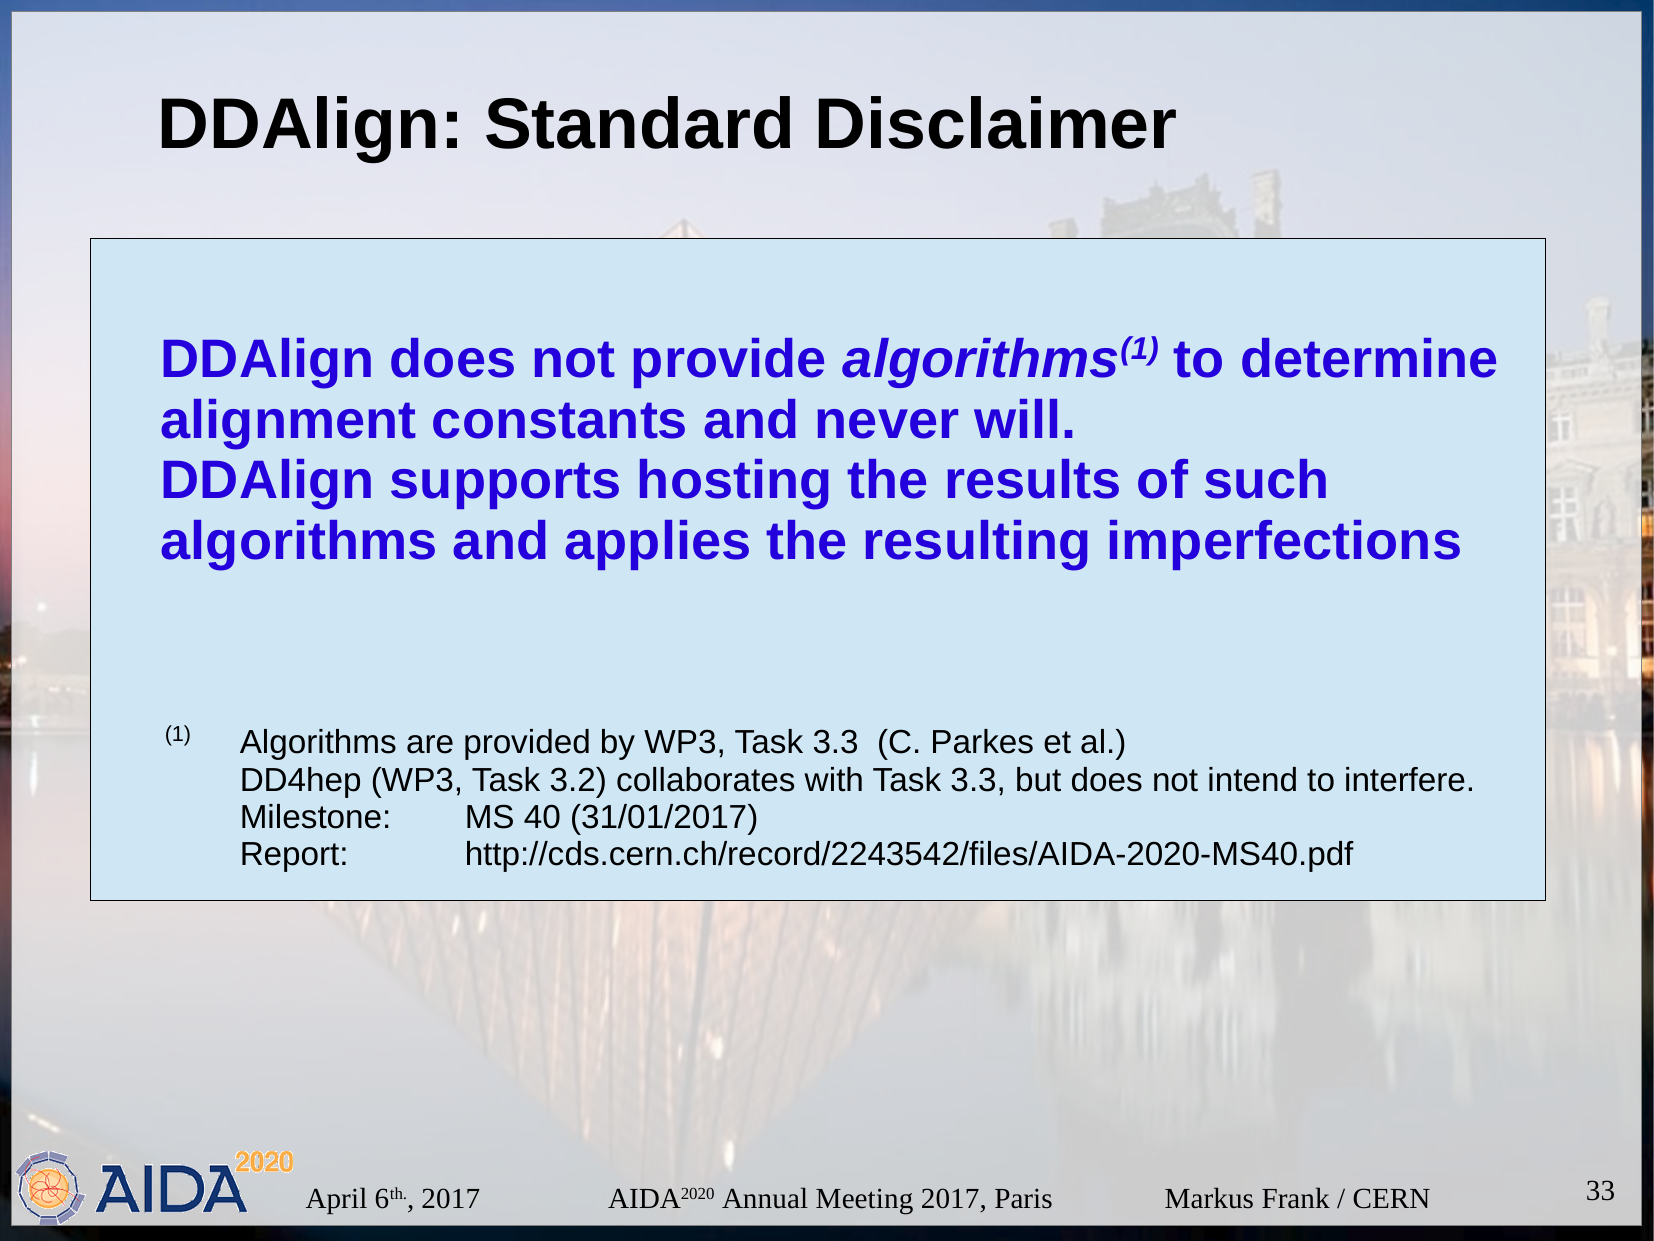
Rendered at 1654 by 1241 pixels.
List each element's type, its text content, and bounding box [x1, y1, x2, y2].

picture [0, 0, 1654, 1241]
title DDAlign: Standard Disclaimer [82, 19, 1536, 227]
list DDAlign does not provide algorithms(1) to determine alignment constants and never will. DDAlign supports hosting the results of such algorithms and applies the resulting imperfections [90, 238, 1546, 901]
text_box (1) Algorithms are provided by WP3, Task 3.3 (C. Parkes et al.) DD4hep (WP3, Task 3.2) collaborates with Task 3.3, but does not intend to interfere. Milestone: MS 40 (31/01/2017) Report: http://cds.cern.ch/record/2243542/files/AIDA-2020-MS40.pdf [150, 712, 1492, 880]
